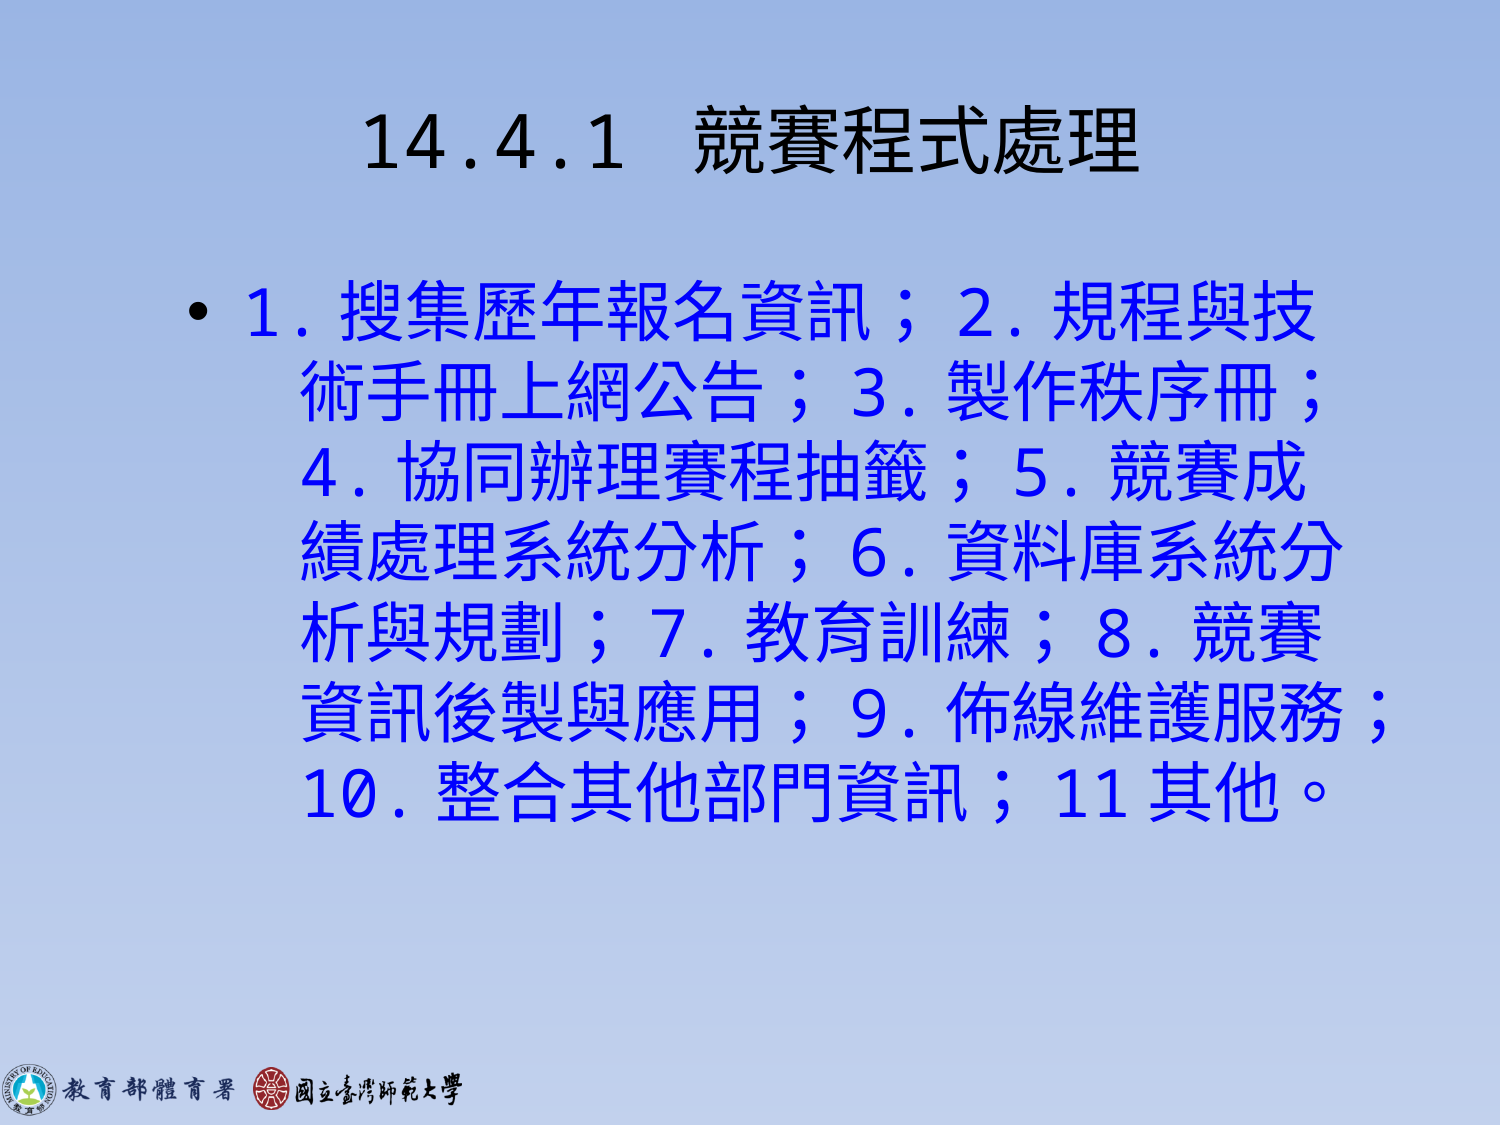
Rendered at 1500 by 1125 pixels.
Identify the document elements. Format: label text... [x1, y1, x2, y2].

list 1.搜集歷年報名資訊；2.規程與技術手冊上網公告；3.製作秩序冊；4.協同辦理賽程抽籤；5.競賽成績處理系統分析；6.資料庫系統分析與規劃；7.教育訓練；8.競賽資訊後製與應用；9.佈線維護服務；10.整合其他部門資訊；11其他。 [171, 262, 1384, 929]
title 14.4.1 競賽程式處理 [75, 45, 1426, 233]
